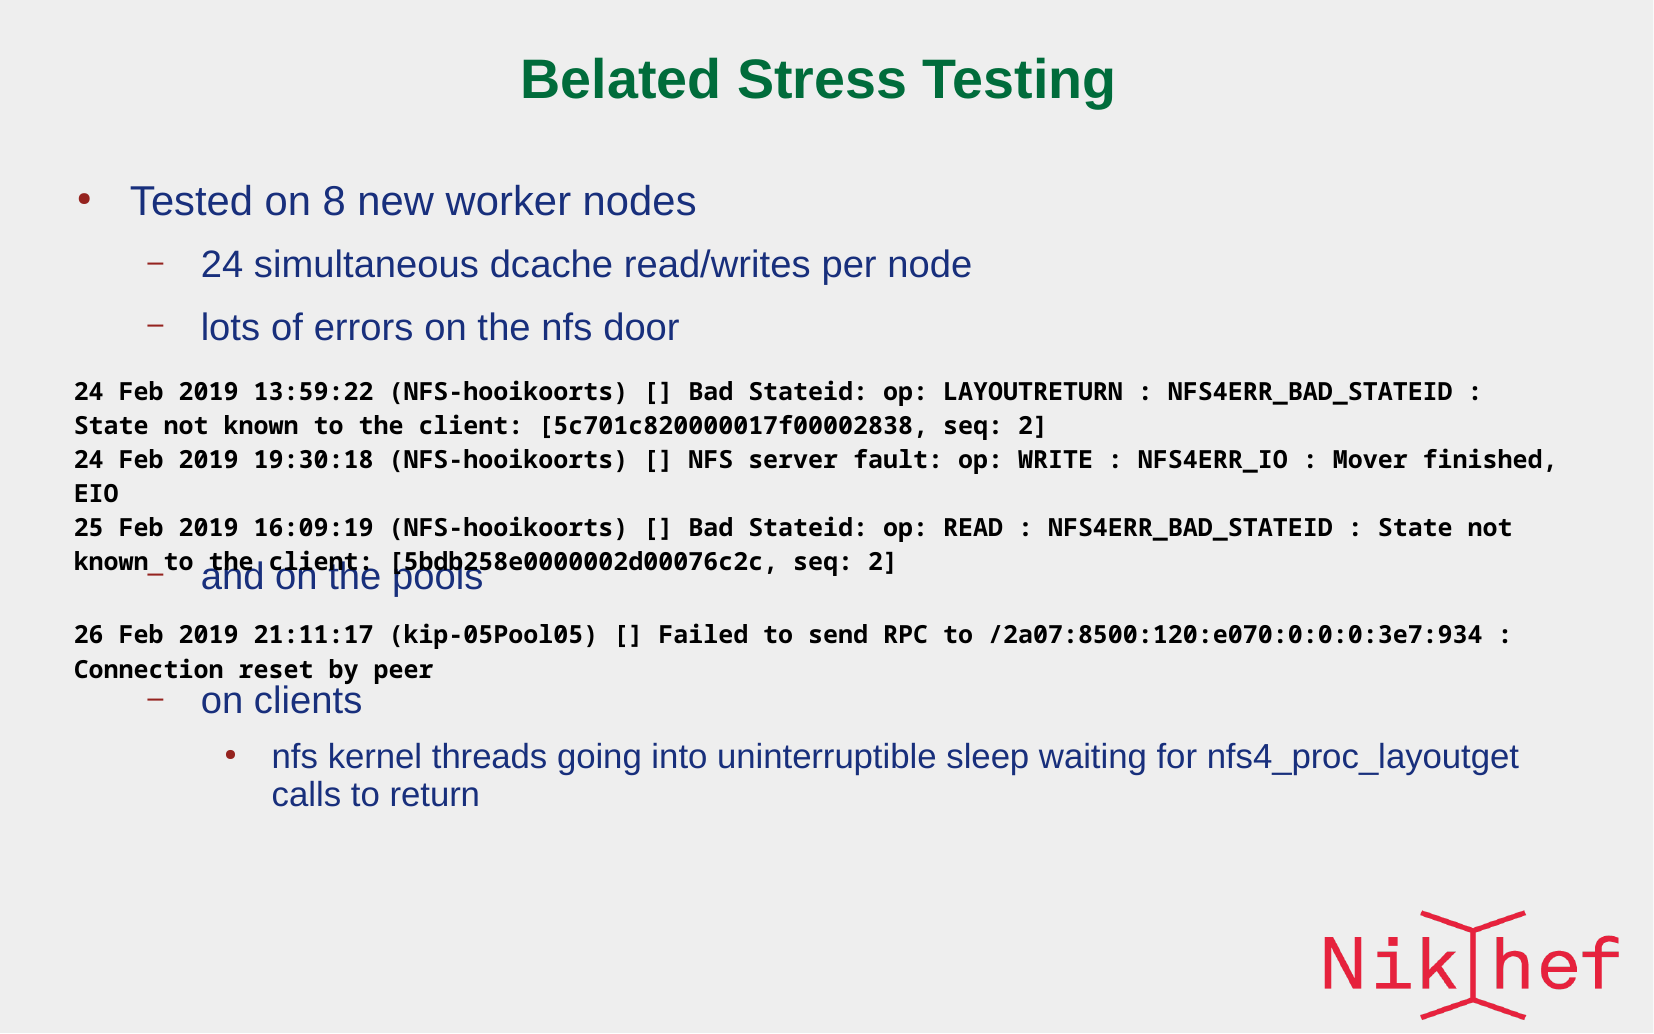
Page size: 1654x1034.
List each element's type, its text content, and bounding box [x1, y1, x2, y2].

title Belated Stress Testing [59, 19, 1595, 138]
text_box 26 Feb 2019 21:11:17 (kip-05Pool05) [] Failed to send RPC to /2a07:8500:120:e070:0:0:0:3e7:934 : Connection reset by peer [59, 609, 1571, 716]
list Tested on 8 new worker nodes 24 simultaneous dcache read/writes per node lots of errors on the nfs door and on the pools on clients nfs kernel threads going into uninterruptible sleep waiting for nfs4_proc_layoutget calls to return [59, 177, 1595, 906]
picture [1311, 905, 1630, 1024]
text_box 24 Feb 2019 13:59:22 (NFS-hooikoorts) [] Bad Stateid: op: LAYOUTRETURN : NFS4ERR_BAD_STATEID : State not known to the client: [5c701c820000017f00002838, seq: 2] 24 Feb 2019 19:30:18 (NFS-hooikoorts) [] NFS server fault: op: WRITE : NFS4ERR_IO : Mover finished, EIO 25 Feb 2019 16:09:19 (NFS-hooikoorts) [] Bad Stateid: op: READ : NFS4ERR_BAD_STATEID : State not known to the client: [5bdb258e0000002d00076c2c, seq: 2] [59, 366, 1583, 603]
